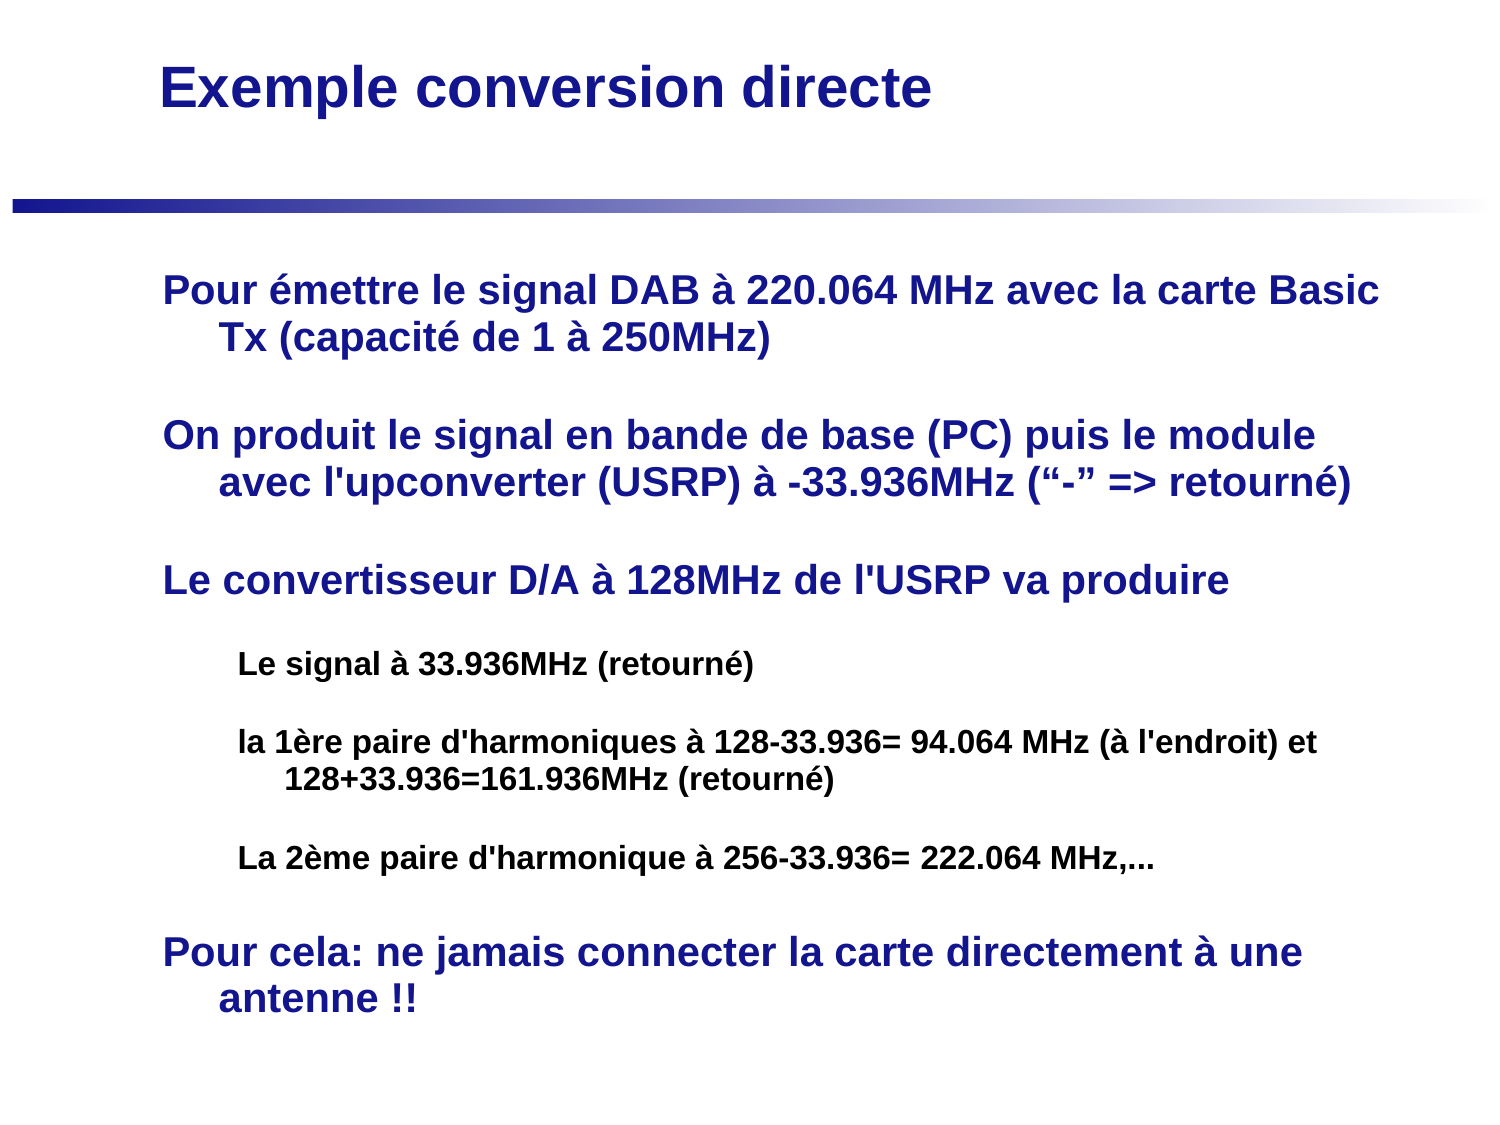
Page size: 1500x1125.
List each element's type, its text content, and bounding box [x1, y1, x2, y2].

title Exemple conversion directe [159, 7, 1385, 168]
list Pour émettre le signal DAB à 220.064 MHz avec la carte Basic Tx (capacité de 1 à 250MHz) On produit le signal en bande de base (PC) puis le module avec l'upconverter (USRP) à -33.936MHz (“-” => retourné) Le convertisseur D/A à 128MHz de l'USRP va produire Le signal à 33.936MHz (retourné) la 1ère paire d'harmoniques à 128-33.936= 94.064 MHz (à l'endroit) et 128+33.936=161.936MHz (retourné) La 2ème paire d'harmonique à 256-33.936= 222.064 MHz,... Pour cela: ne jamais connecter la carte directement à une antenne !! [162, 267, 1418, 1022]
